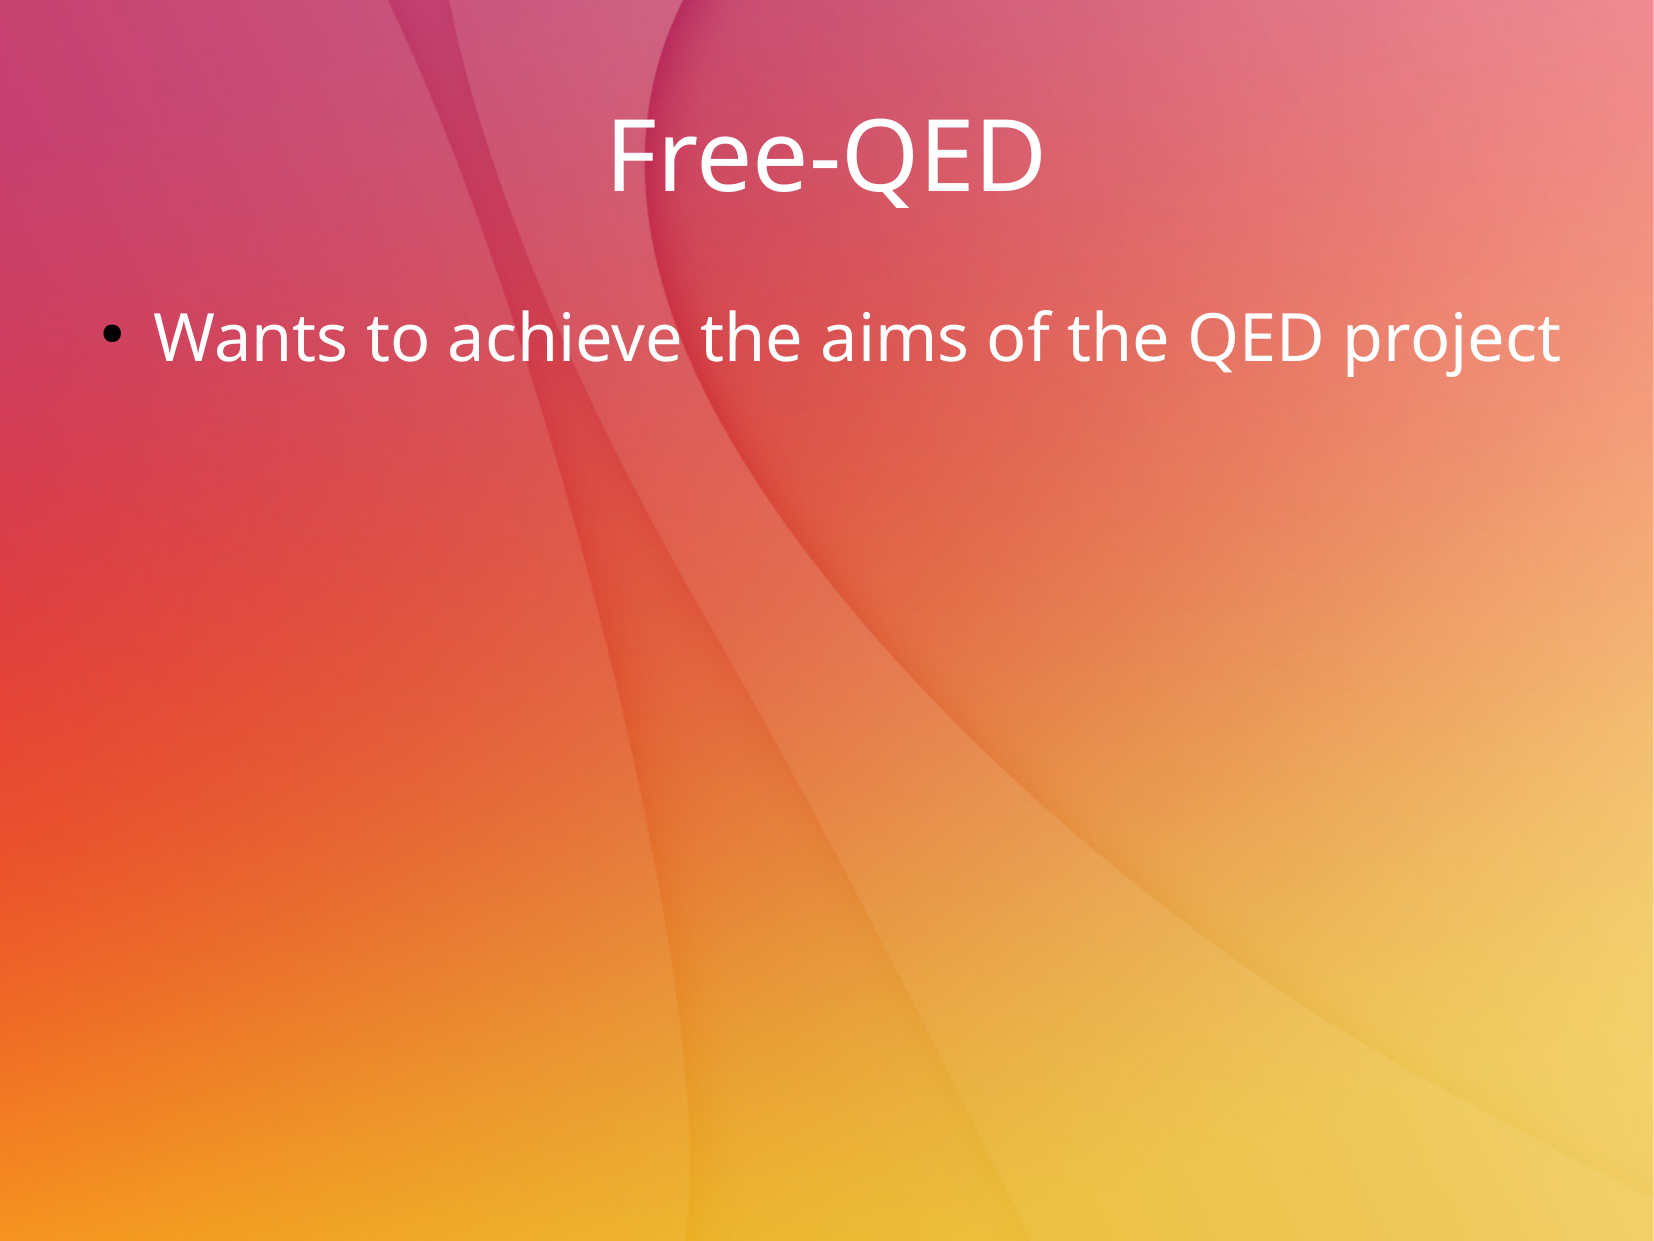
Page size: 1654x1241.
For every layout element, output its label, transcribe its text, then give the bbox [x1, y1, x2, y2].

title Free-QED [82, 56, 1571, 250]
picture [0, 0, 1654, 1241]
list Wants to achieve the aims of the QED project [82, 290, 1571, 1094]
